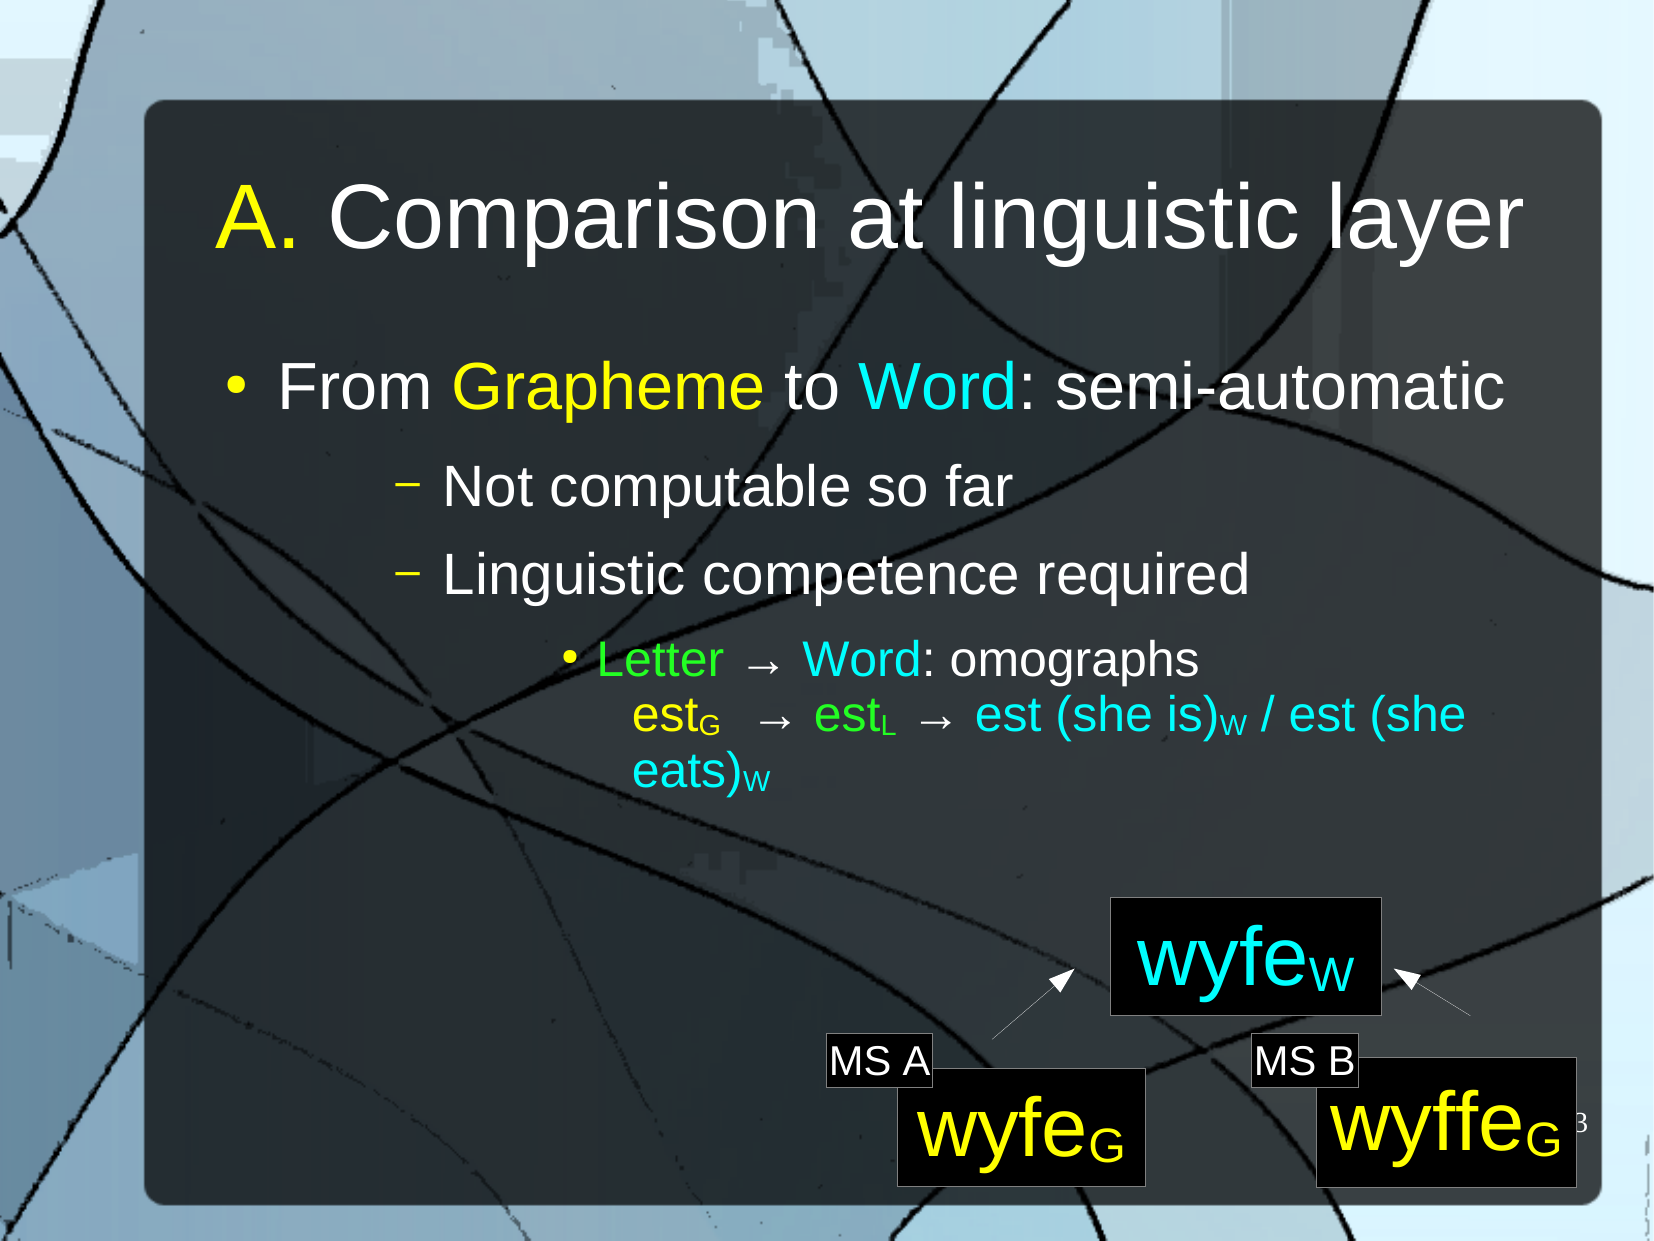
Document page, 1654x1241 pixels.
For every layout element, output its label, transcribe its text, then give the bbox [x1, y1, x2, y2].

text_box wyffeG [1316, 1057, 1577, 1188]
text_box MS A [826, 1033, 933, 1088]
picture [0, 0, 1654, 1241]
text_box wyfeW [1110, 897, 1382, 1016]
text_box MS B [1251, 1033, 1359, 1088]
title A. Comparison at linguistic layer [159, 108, 1583, 325]
text_box wyfeG [897, 1068, 1146, 1187]
list From Grapheme to Word: semi-automatic Not computable so far Linguistic competence required Letter → Word: omographs estG → estL → est (she is)W / est (she eats)W [206, 349, 1571, 1069]
